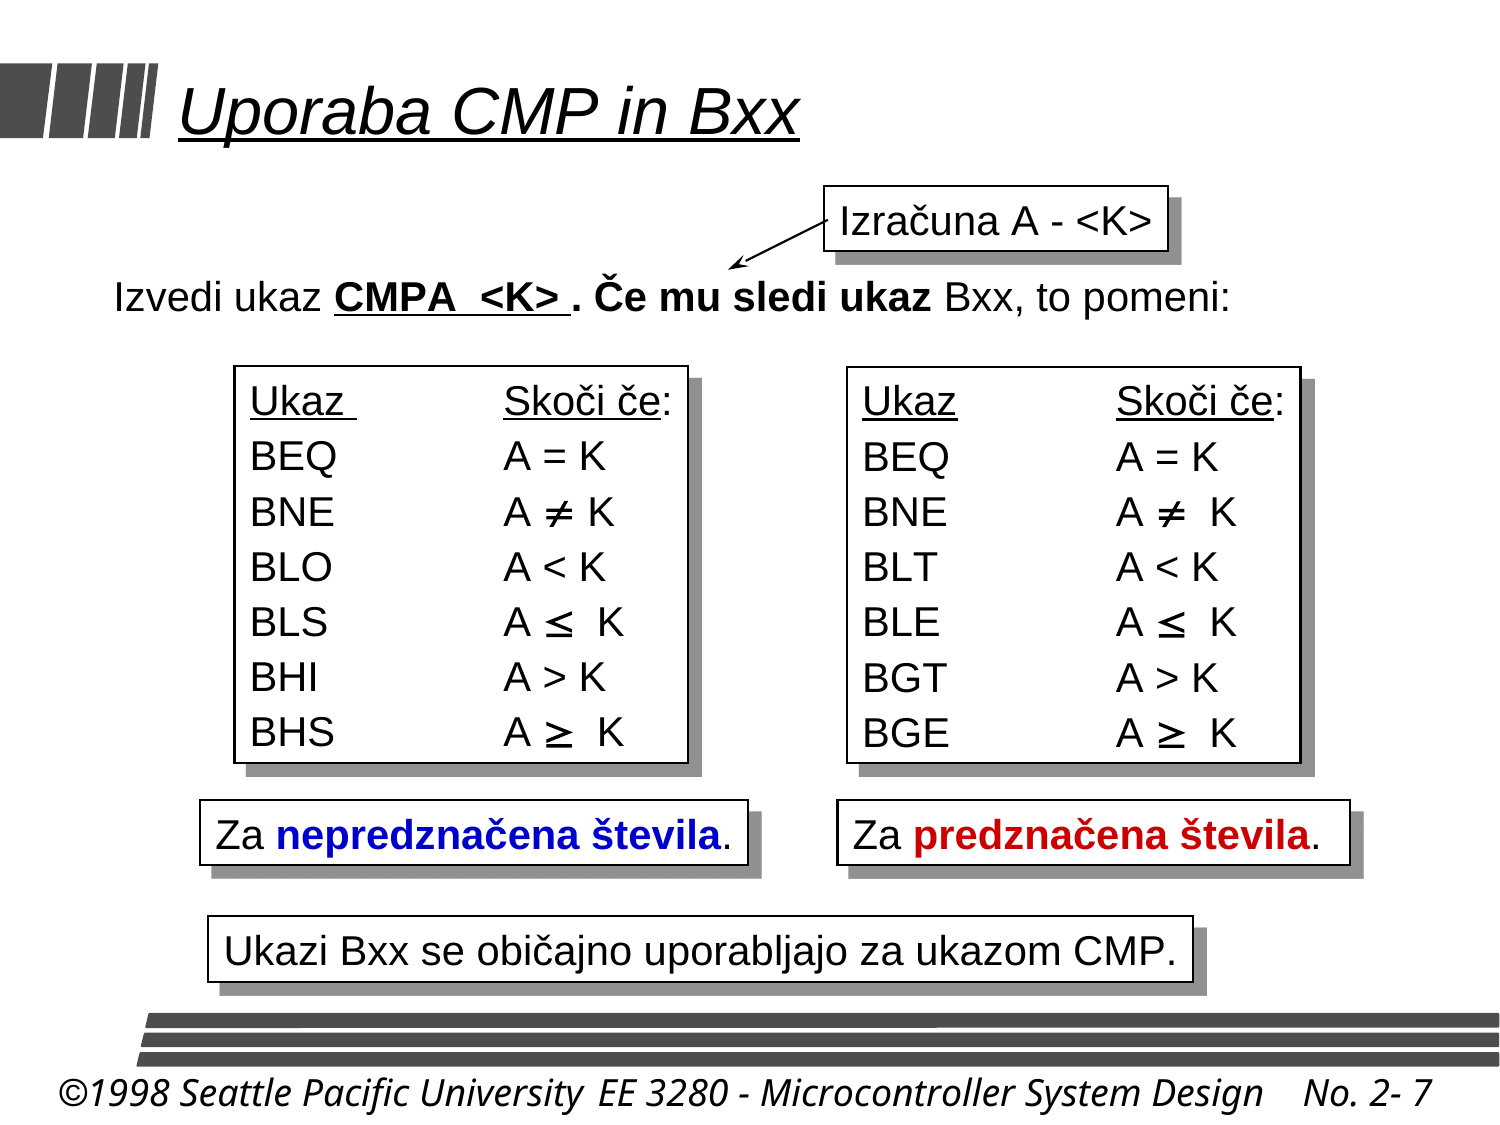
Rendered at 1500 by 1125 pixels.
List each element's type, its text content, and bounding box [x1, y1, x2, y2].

text_box Izvedi ukaz CMPA <K> . Če mu sledi ukaz Bxx, to pomeni: [98, 262, 1247, 328]
text_box Izračuna A - <K> [824, 186, 1168, 252]
text_box Ukazi Bxx se običajno uporabljajo za ukazom CMP. [208, 916, 1194, 982]
text_box Za predznačena števila. [837, 800, 1351, 866]
text_box Ukaz Skoči če: BEQ A = K BNE A  K BLO A < K BLS A K BHI A > K BHS A K [234, 366, 688, 763]
title Uporaba CMP in Bxx [162, 60, 1498, 156]
text_box Za nepredznačena števila. [200, 800, 749, 866]
text_box Ukaz Skoči če: BEQ A = K BNE A K BLT A < K BLE A K BGT A > K BGE A K [847, 366, 1301, 764]
